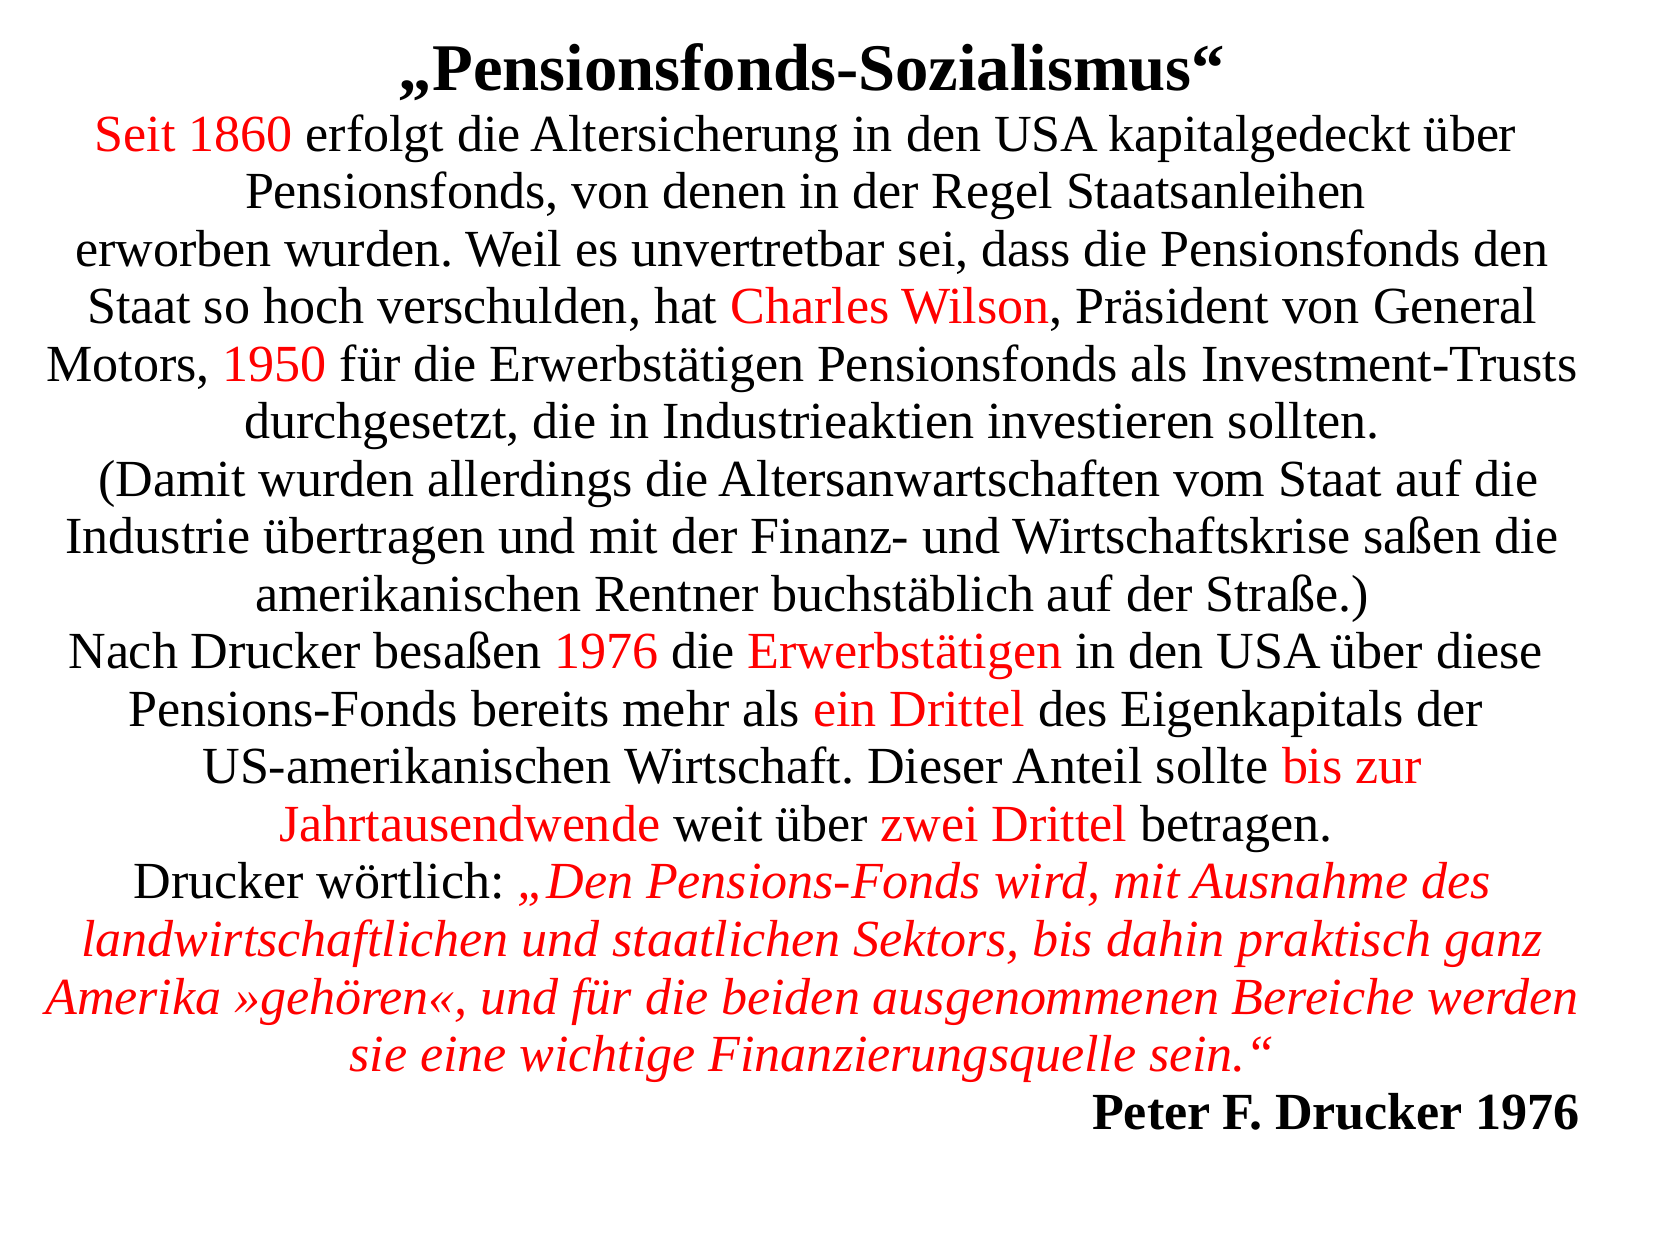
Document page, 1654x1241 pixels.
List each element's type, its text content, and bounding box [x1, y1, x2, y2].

text_box „Pensionsfonds-Sozialismus“ Seit 1860 erfolgt die Altersicherung in den USA kapitalgedeckt über Pensionsfonds, von denen in der Regel Staatsanleihen erworben wurden. Weil es unvertretbar sei, dass die Pensionsfonds den Staat so hoch verschulden, hat Charles Wilson, Präsident von General Motors, 1950 für die Erwerbstätigen Pensionsfonds als Investment-Trusts durchgesetzt, die in Industrieaktien investieren sollten. (Damit wurden allerdings die Altersanwartschaften vom Staat auf die Industrie übertragen und mit der Finanz- und Wirtschaftskrise saßen die amerikanischen Rentner buchstäblich auf der Straße.) Nach Drucker besaßen 1976 die Erwerbstätigen in den USA über diese Pensions-Fonds bereits mehr als ein Drittel des Eigenkapitals der US-amerikanischen Wirtschaft. Dieser Anteil sollte bis zur Jahrtausendwende weit über zwei Drittel betragen. Drucker wörtlich: „Den Pensions-Fonds wird, mit Ausnahme des landwirtschaftlichen und staatlichen Sektors, bis dahin praktisch ganz Amerika »gehören«, und für die beiden ausgenommenen Bereiche werden sie eine wichtige Finanzierungsquelle sein.“ Peter F. Drucker 1976 [30, 23, 1624, 1188]
